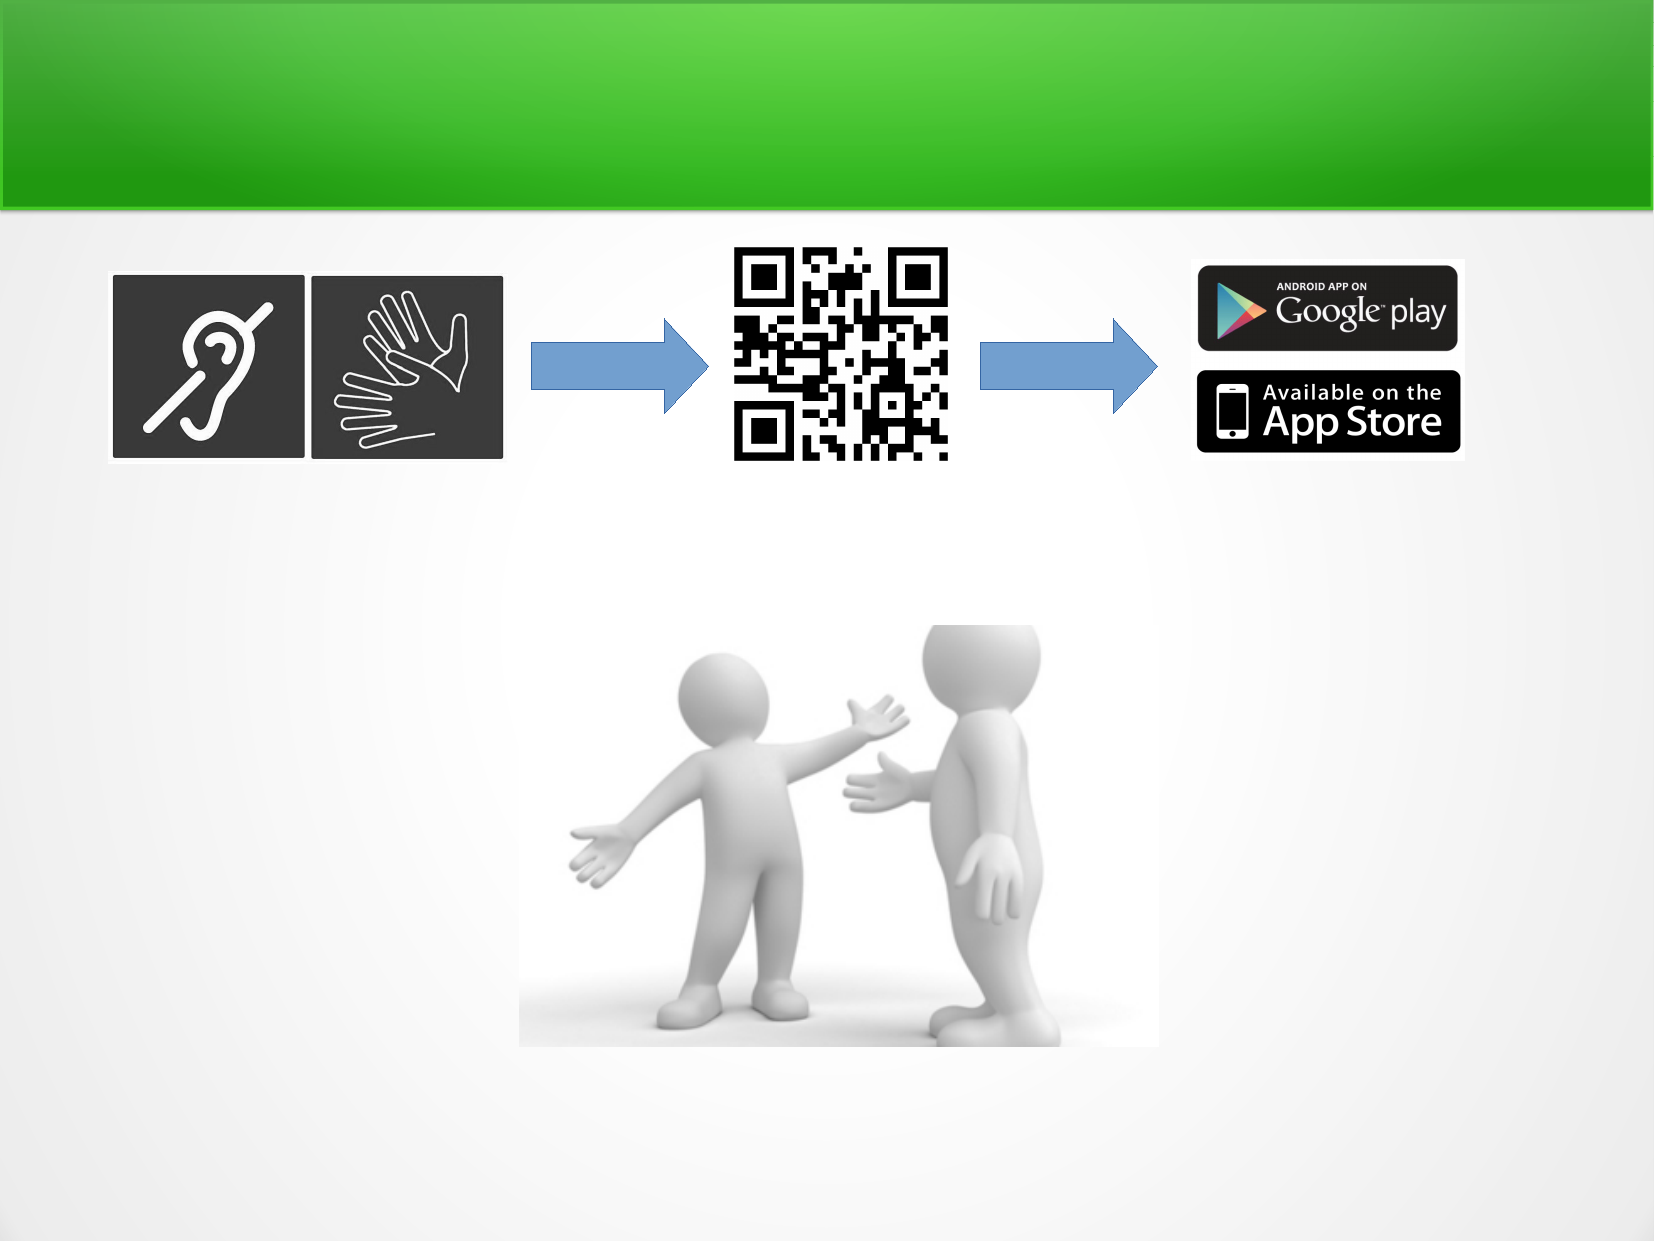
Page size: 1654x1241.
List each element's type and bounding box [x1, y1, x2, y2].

picture [108, 271, 508, 464]
picture [734, 247, 948, 461]
text_box [531, 318, 709, 414]
picture [519, 625, 1159, 1047]
text_box [980, 318, 1158, 414]
picture [1191, 259, 1465, 461]
